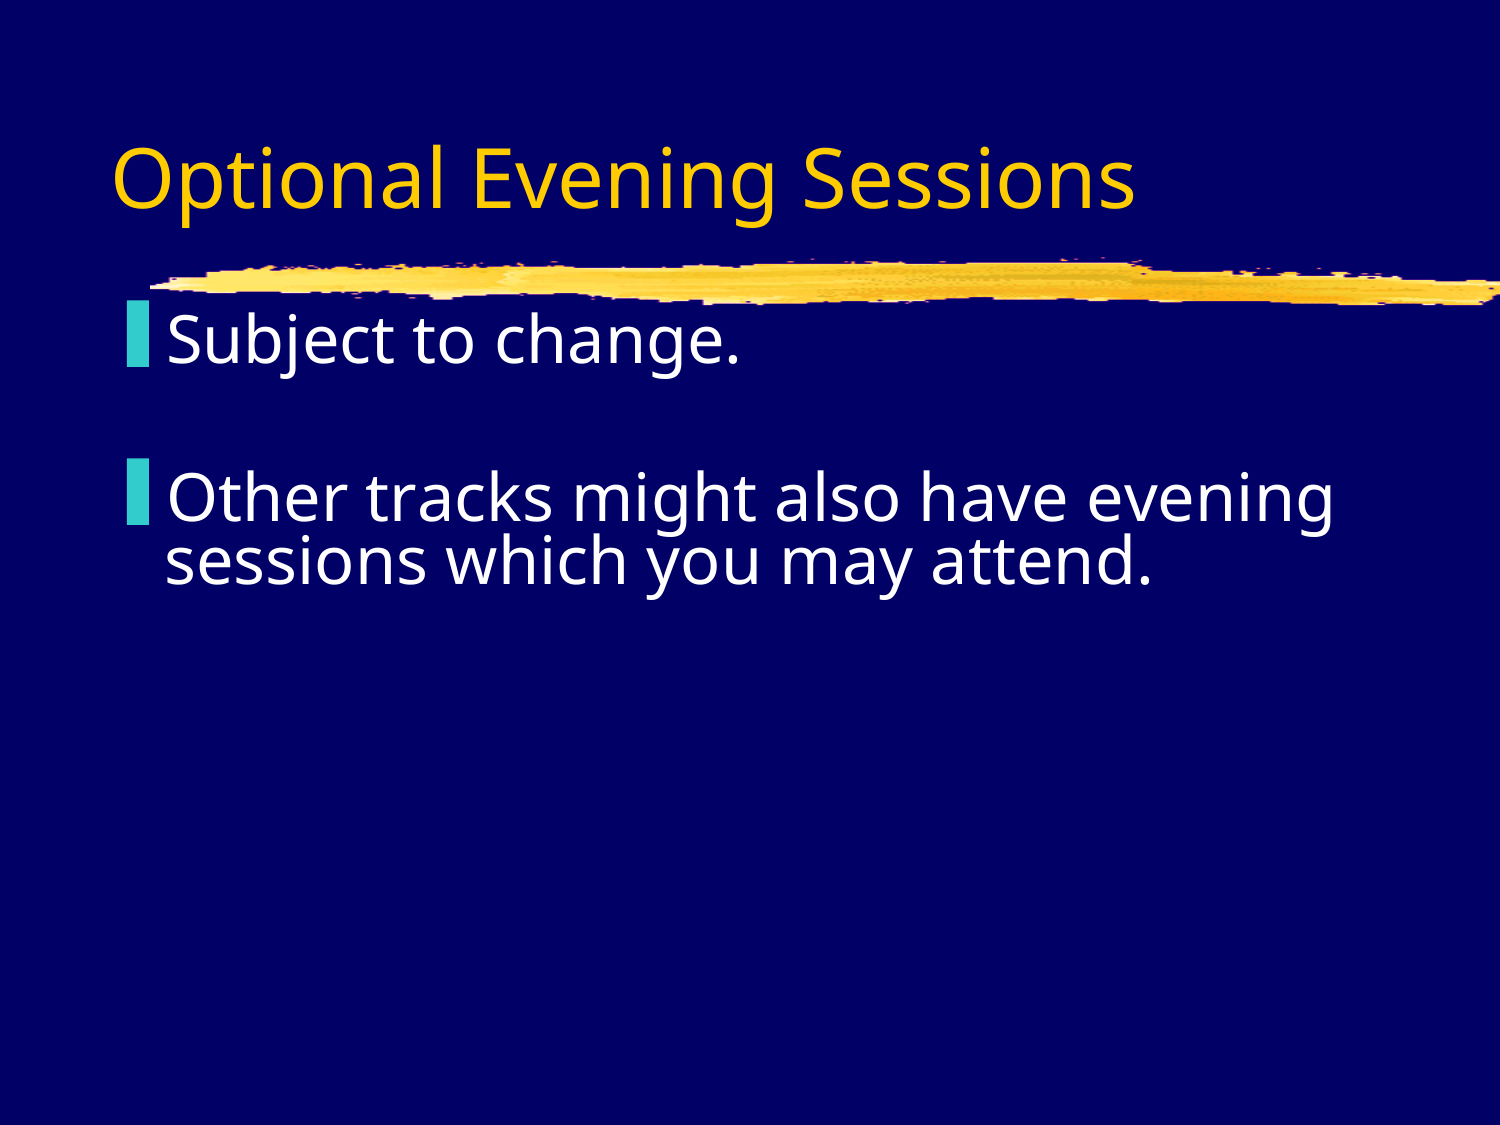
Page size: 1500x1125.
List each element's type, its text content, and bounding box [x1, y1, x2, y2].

picture [150, 252, 1500, 316]
list Subject to change. Other tracks might also have evening sessions which you may attend. [110, 312, 1391, 1118]
title Optional Evening Sessions [110, 78, 1391, 297]
